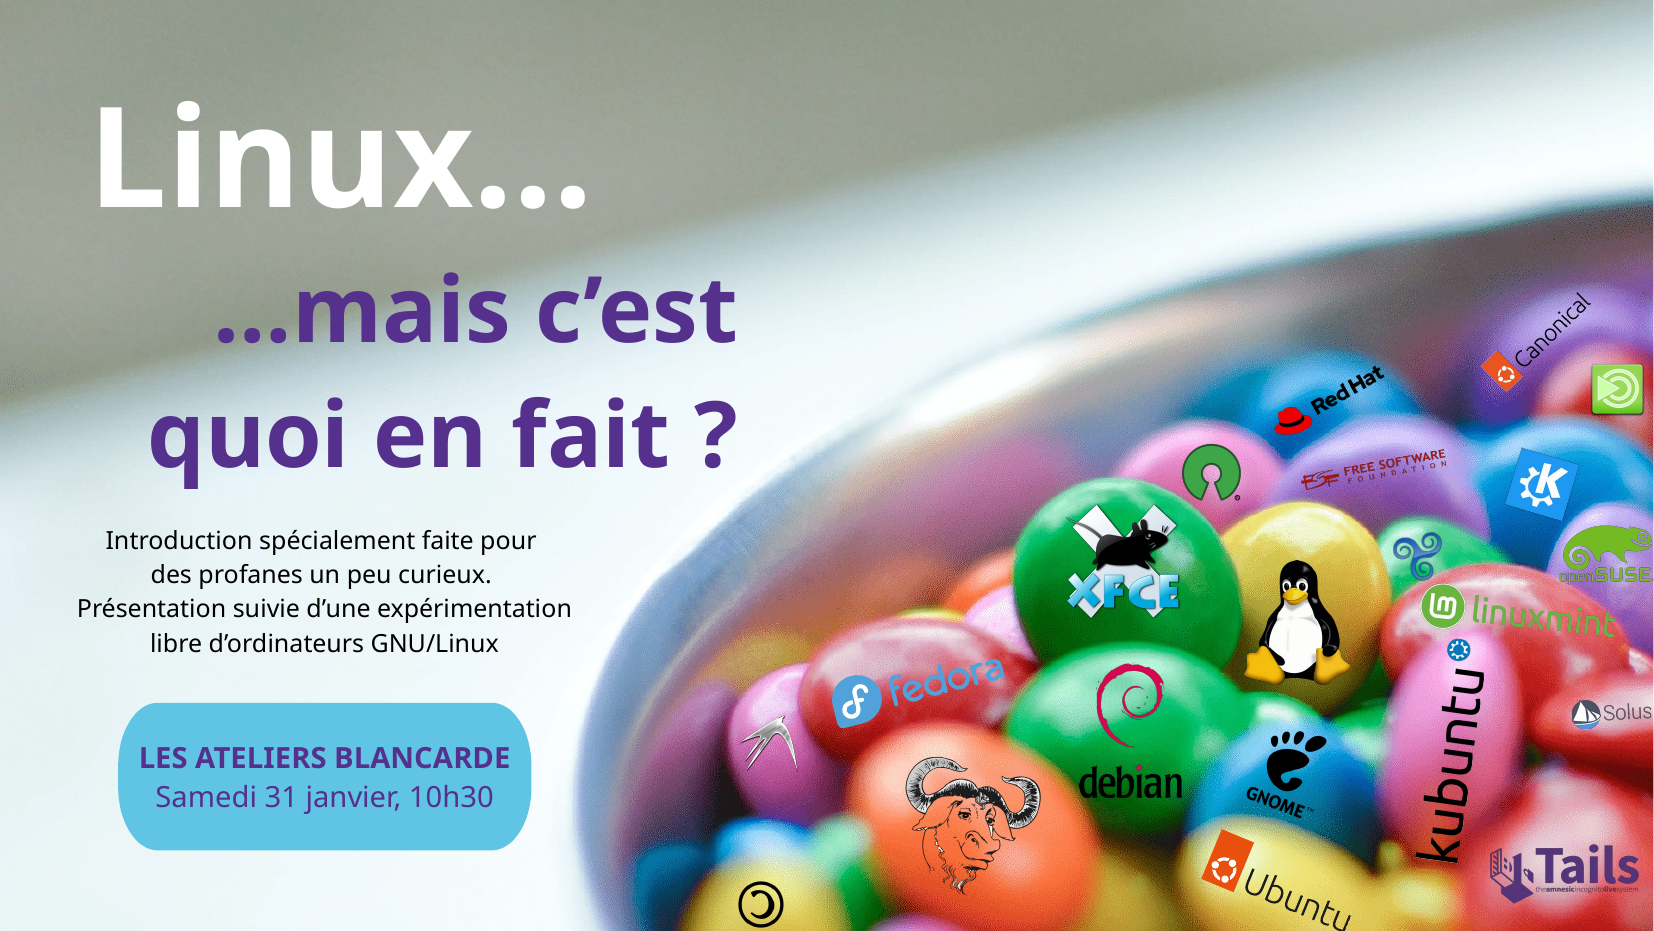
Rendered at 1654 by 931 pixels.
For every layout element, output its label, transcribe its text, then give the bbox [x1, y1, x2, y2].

title Linux... [88, 57, 686, 249]
picture [0, 0, 1654, 931]
title …mais c’est quoi en fait ? [135, 244, 739, 495]
title Introduction spécialement faite pour des profanes un peu curieux. Présentation suivie d’une expérimentation libre d’ordinateurs GNU/Linux [59, 503, 591, 680]
text_box LES ATELIERS BLANCARDE Samedi 31 janvier, 10h30 [118, 702, 532, 851]
